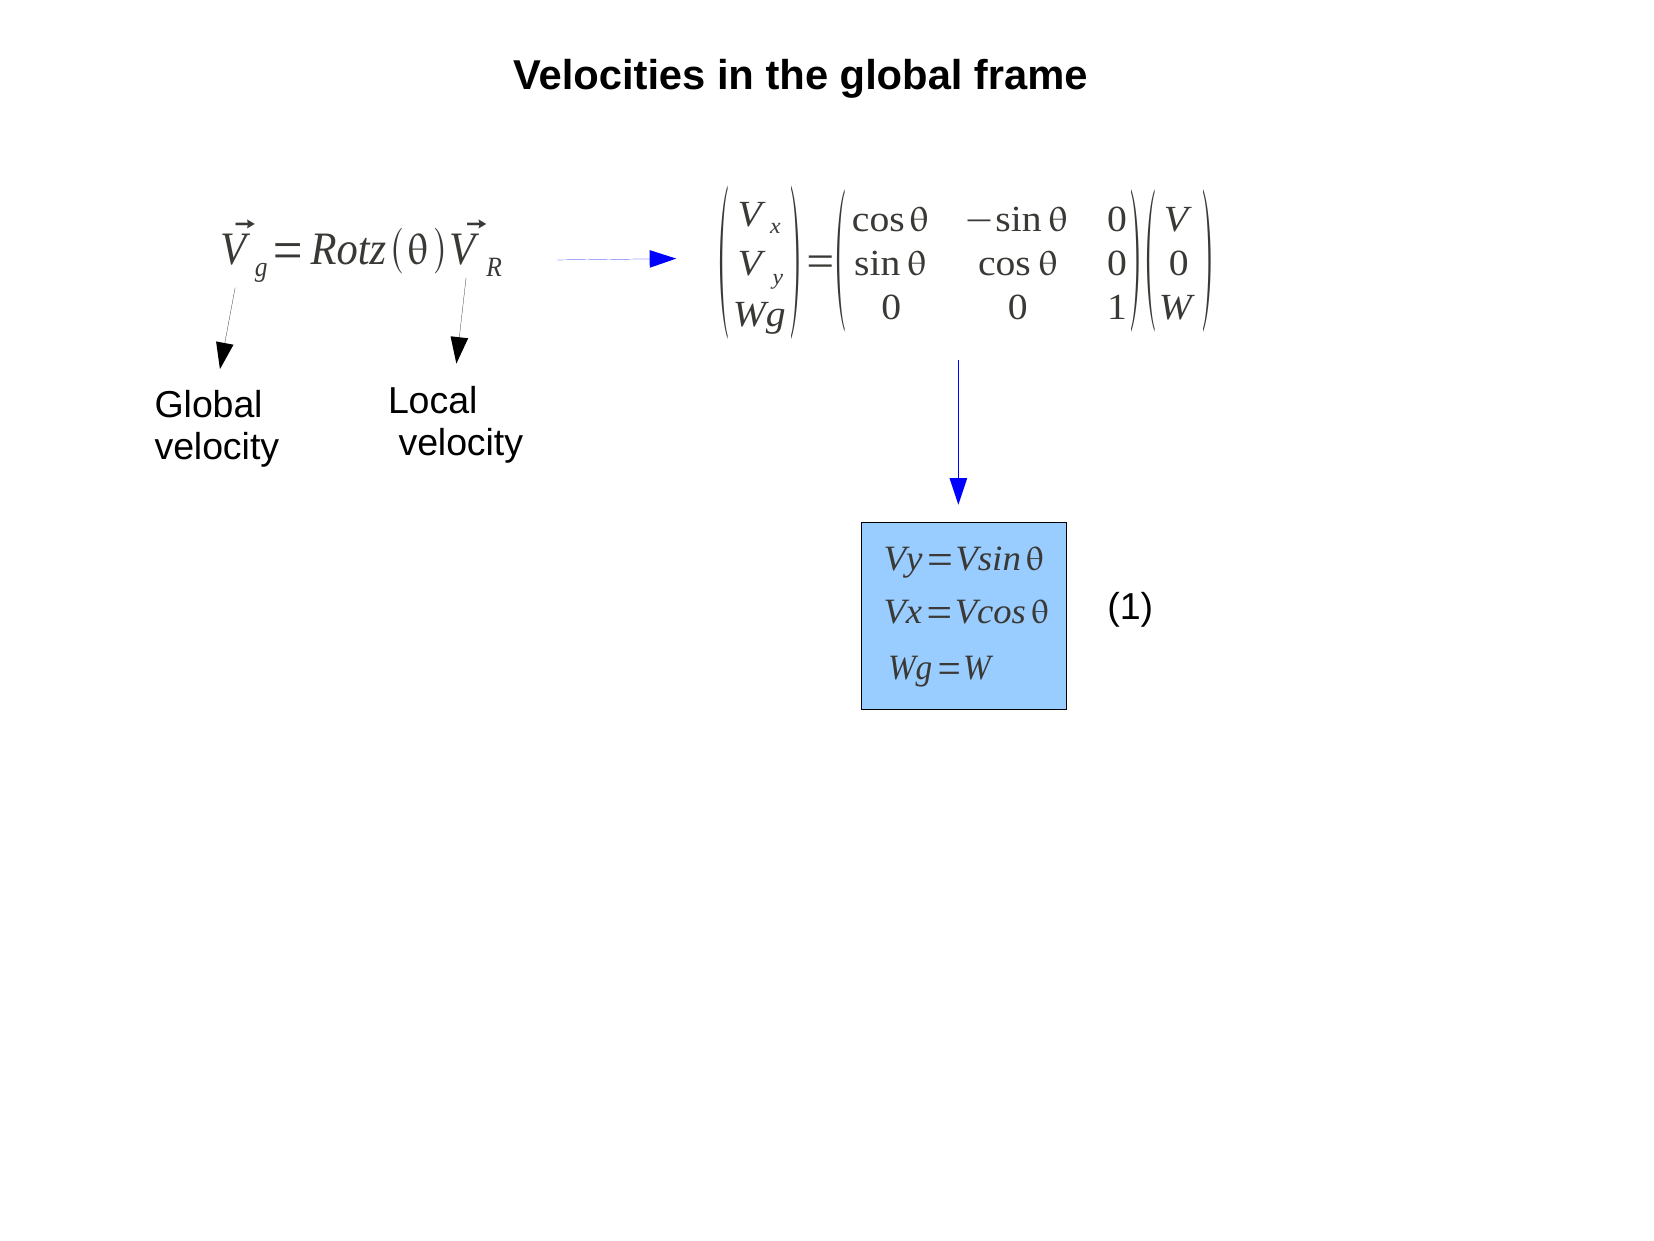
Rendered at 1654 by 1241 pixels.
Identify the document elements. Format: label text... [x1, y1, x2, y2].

text_box Local velocity [373, 371, 539, 471]
chart [879, 648, 999, 688]
chart [874, 592, 1060, 633]
text_box (1) [1092, 577, 1168, 635]
text_box Velocities in the global frame [498, 44, 1103, 107]
text_box Global velocity [139, 376, 295, 475]
chart [874, 538, 1056, 579]
text_box [861, 522, 1067, 710]
chart [209, 217, 512, 282]
chart [708, 182, 1224, 341]
